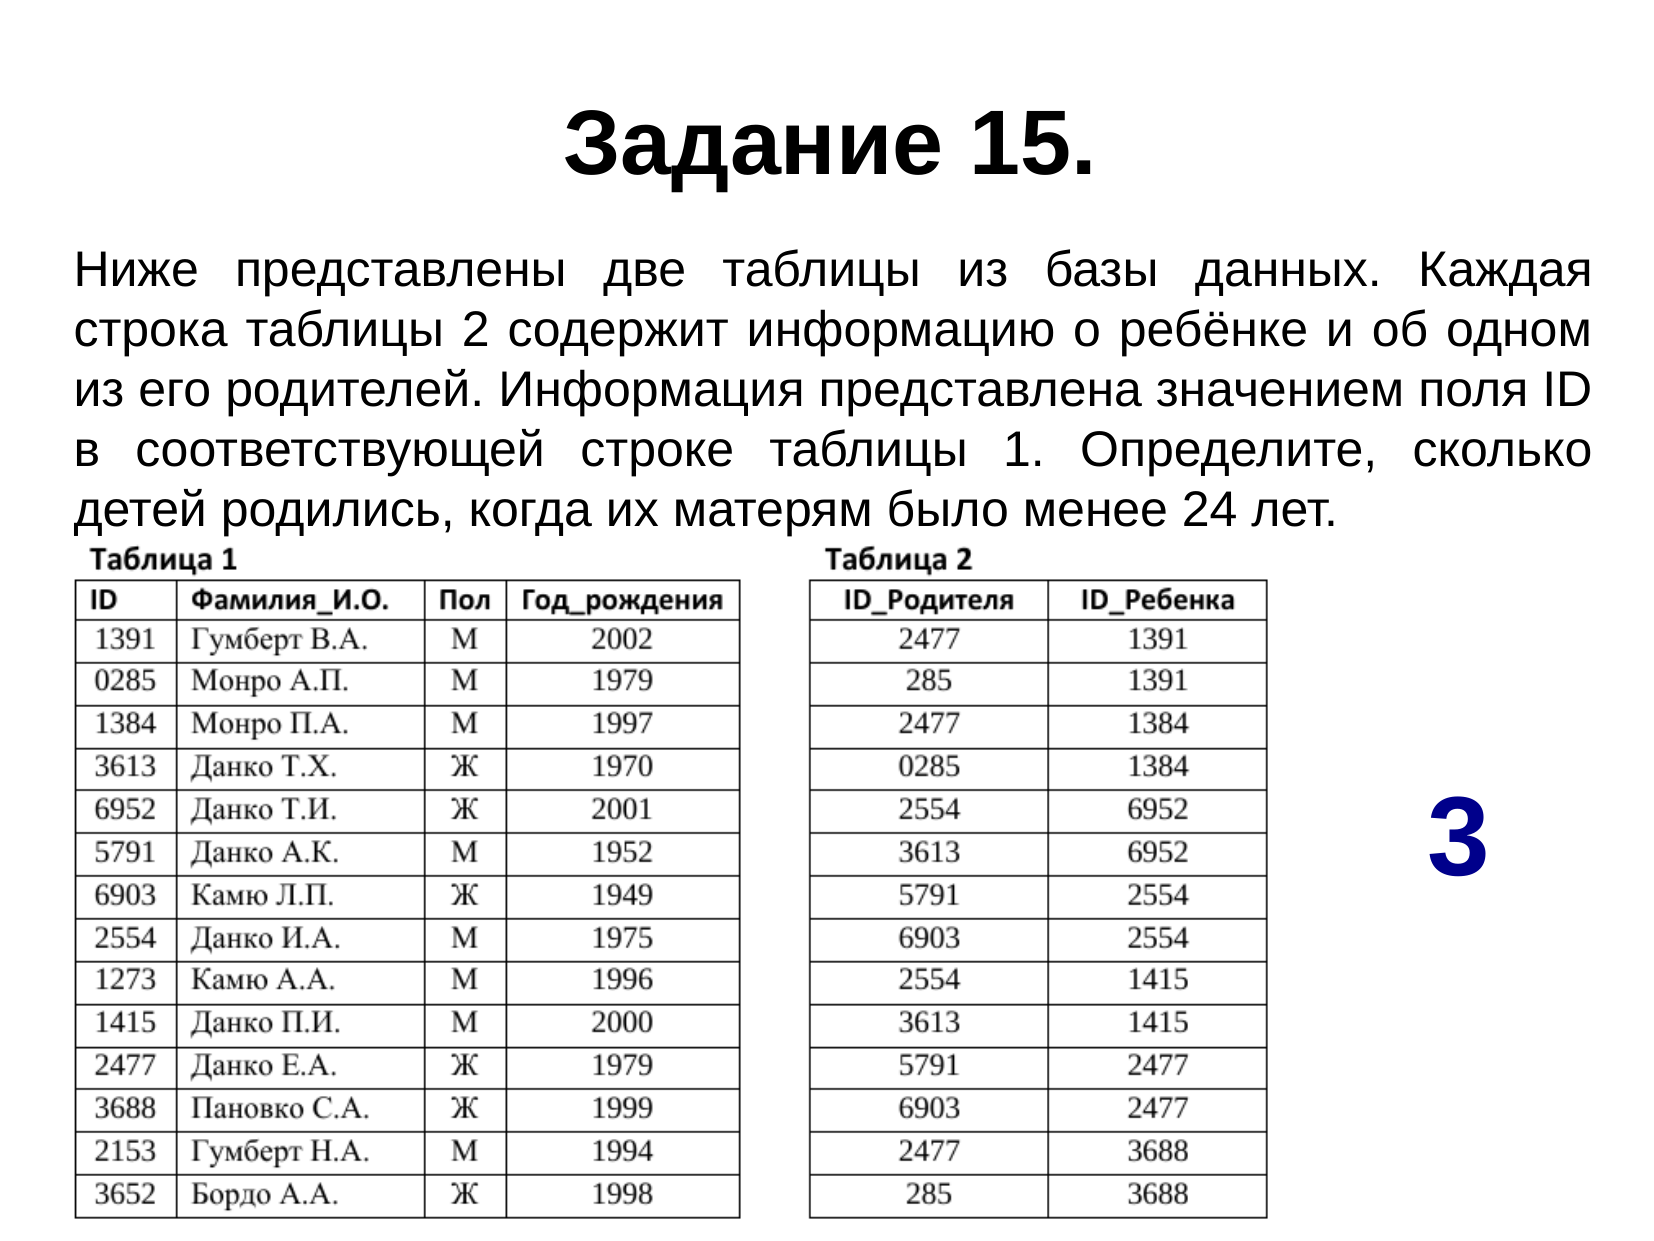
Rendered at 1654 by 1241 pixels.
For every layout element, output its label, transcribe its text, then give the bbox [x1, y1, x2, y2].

list Ниже представлены две таблицы из базы данных. Каждая строка таблицы 2 содержит информацию о ребёнке и об одном из его родителей. Информация представлена значением поля ID в соответствующей строке таблицы 1. Определите, сколько детей родились, когда их матерям было менее 24 лет. [58, 229, 1609, 1194]
title Задание 15. [82, 68, 1571, 207]
text_box 3 [1311, 765, 1607, 887]
picture [31, 522, 1312, 1241]
